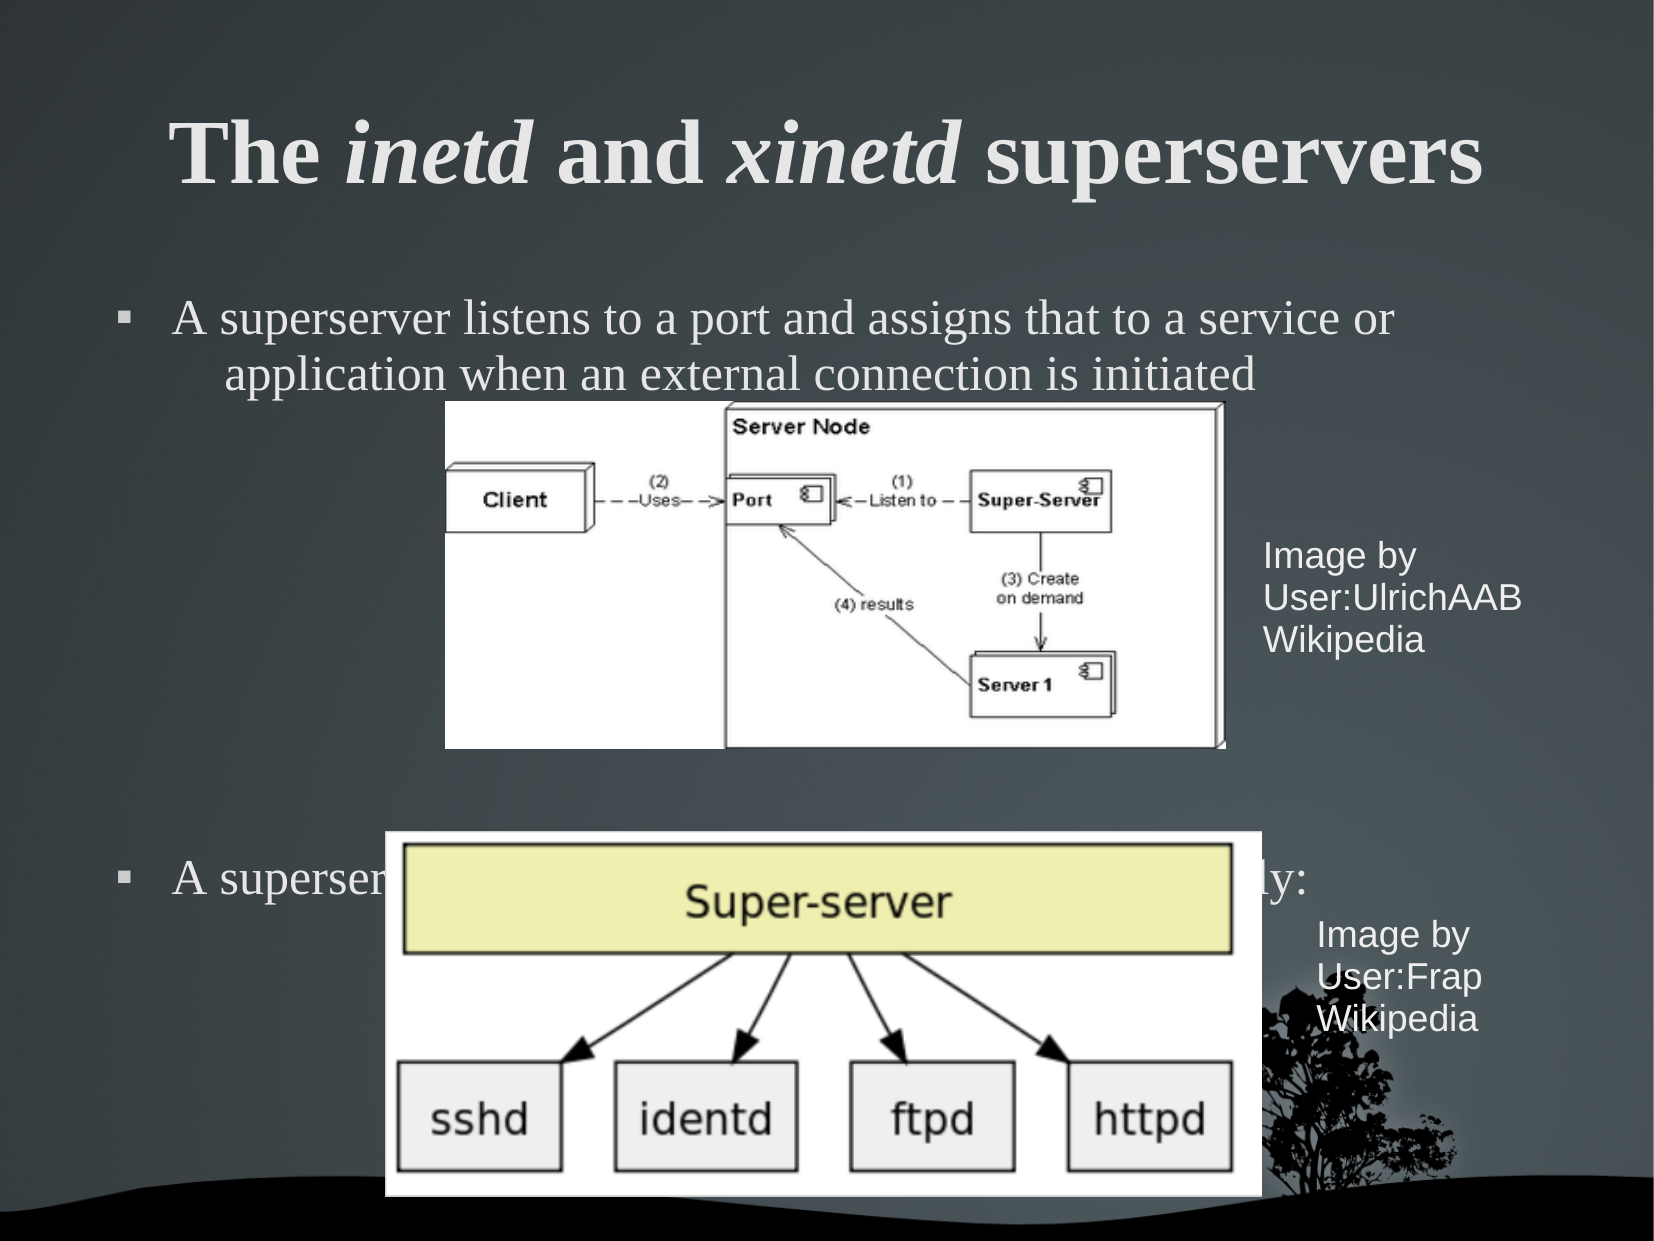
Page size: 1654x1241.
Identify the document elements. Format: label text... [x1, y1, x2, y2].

text_box Image by User:Frap Wikipedia [1301, 906, 1498, 1048]
title The inetd and xinetd superservers [82, 33, 1571, 273]
picture [0, 0, 1654, 1241]
text_box Image by User:UlrichAAB Wikipedia [1248, 527, 1538, 669]
list A superserver listens to a port and assigns that to a service or application when an external connection is initiated A superserver can serve several services simultaneously: [82, 290, 1571, 1109]
